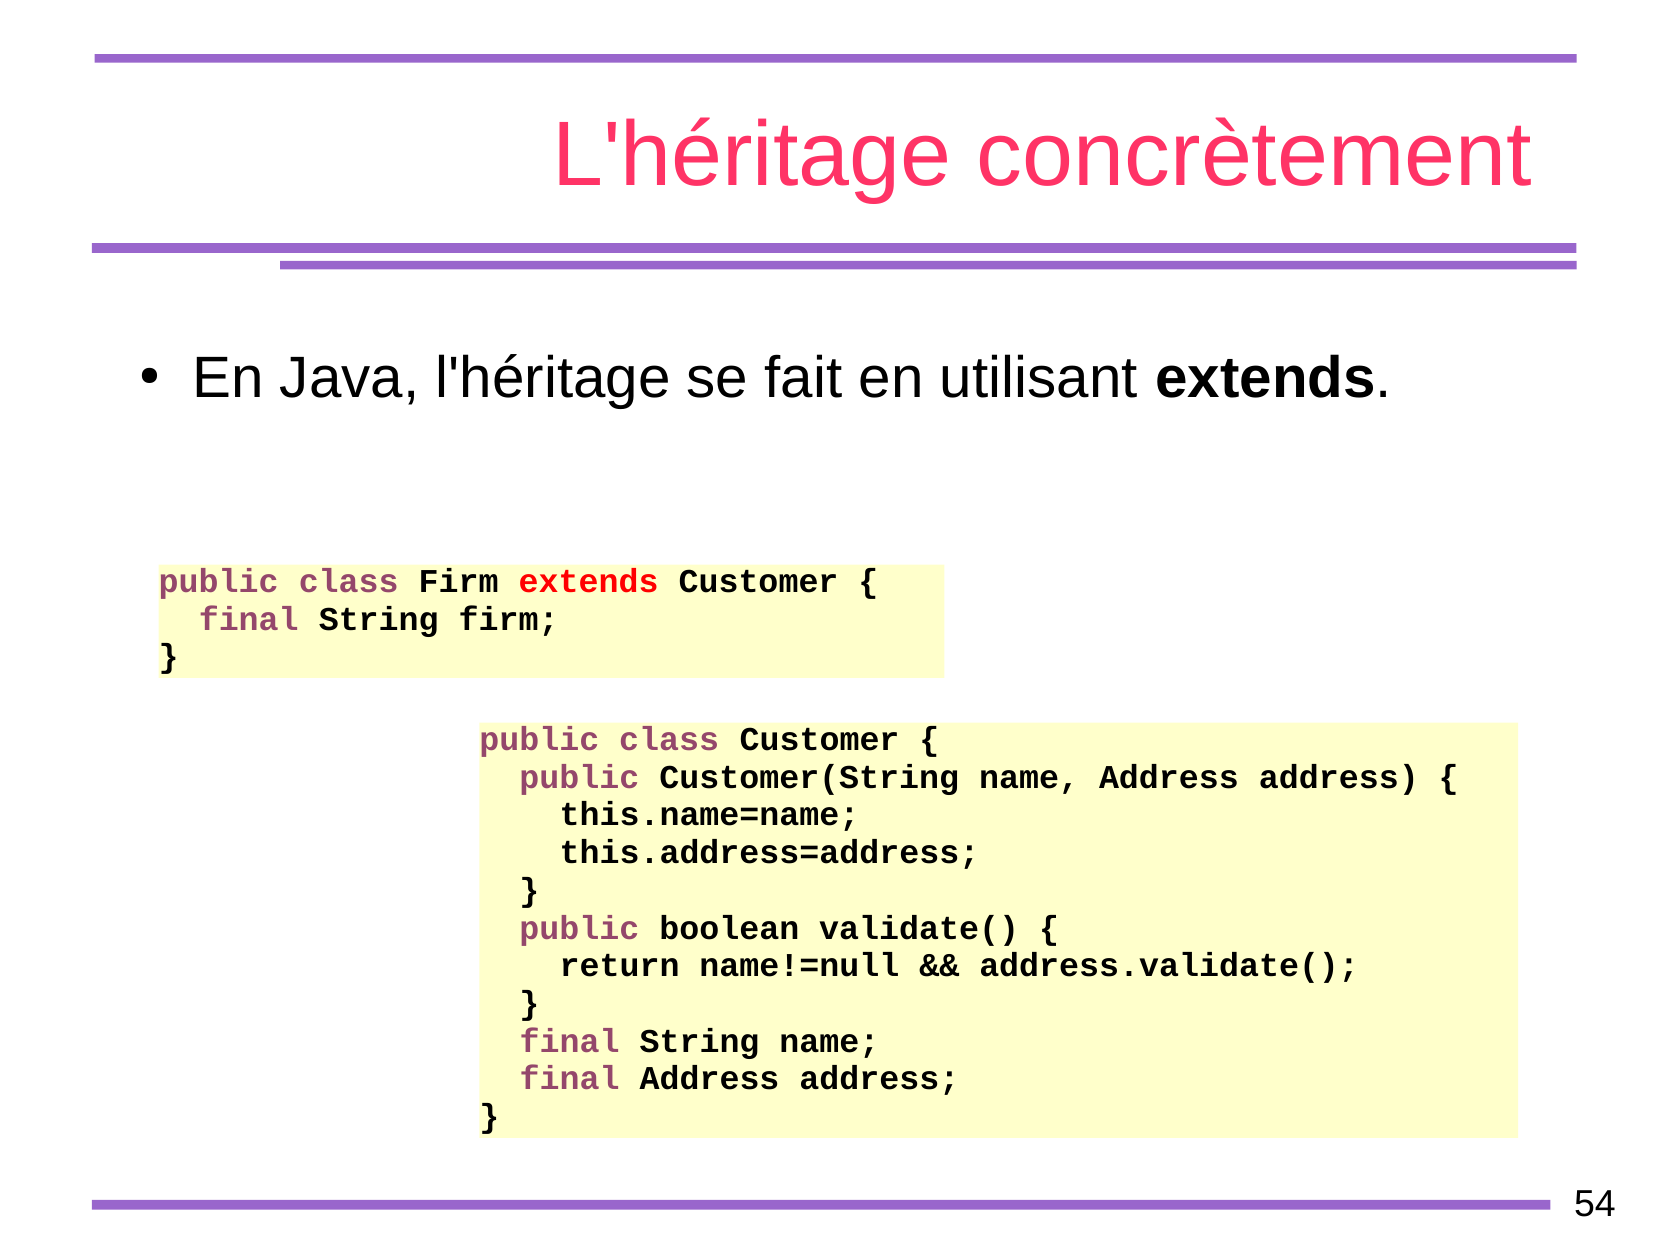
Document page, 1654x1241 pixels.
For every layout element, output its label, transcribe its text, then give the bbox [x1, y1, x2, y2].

list En Java, l'héritage se fait en utilisant extends. [121, 344, 1534, 1127]
title L'héritage concrètement [121, 49, 1534, 257]
text_box public class Firm extends Customer { final String firm; } [158, 564, 945, 678]
text_box public class Customer { public Customer(String name, Address address) { this.name=name; this.address=address; } public boolean validate() { return name!=null && address.validate(); } final String name; final Address address; } [479, 722, 1519, 1138]
